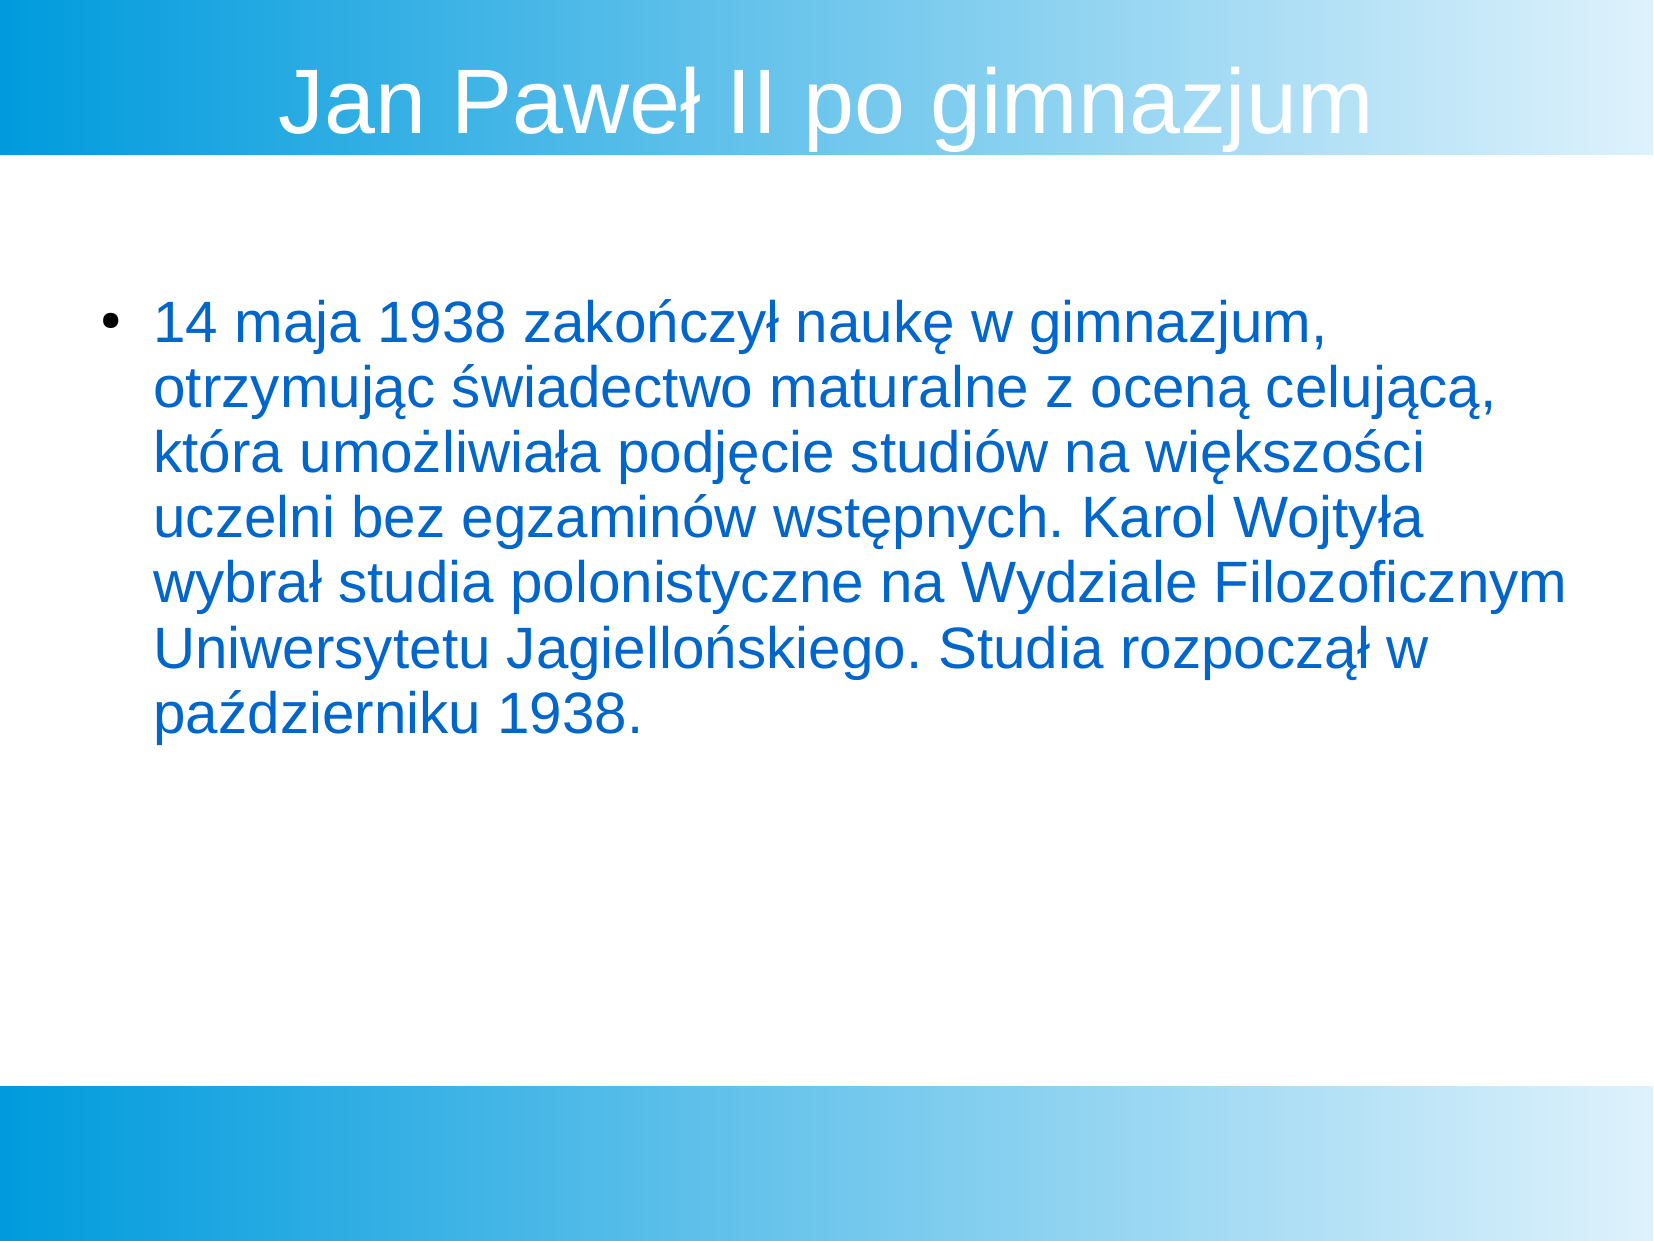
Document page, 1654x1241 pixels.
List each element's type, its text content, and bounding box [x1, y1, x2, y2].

title Jan Paweł II po gimnazjum [82, 49, 1571, 155]
list 14 maja 1938 zakończył naukę w gimnazjum, otrzymując świadectwo maturalne z oceną celującą, która umożliwiała podjęcie studiów na większości uczelni bez egzaminów wstępnych. Karol Wojtyła wybrał studia polonistyczne na Wydziale Filozoficznym Uniwersytetu Jagiellońskiego. Studia rozpoczął w październiku 1938. [82, 290, 1571, 1010]
